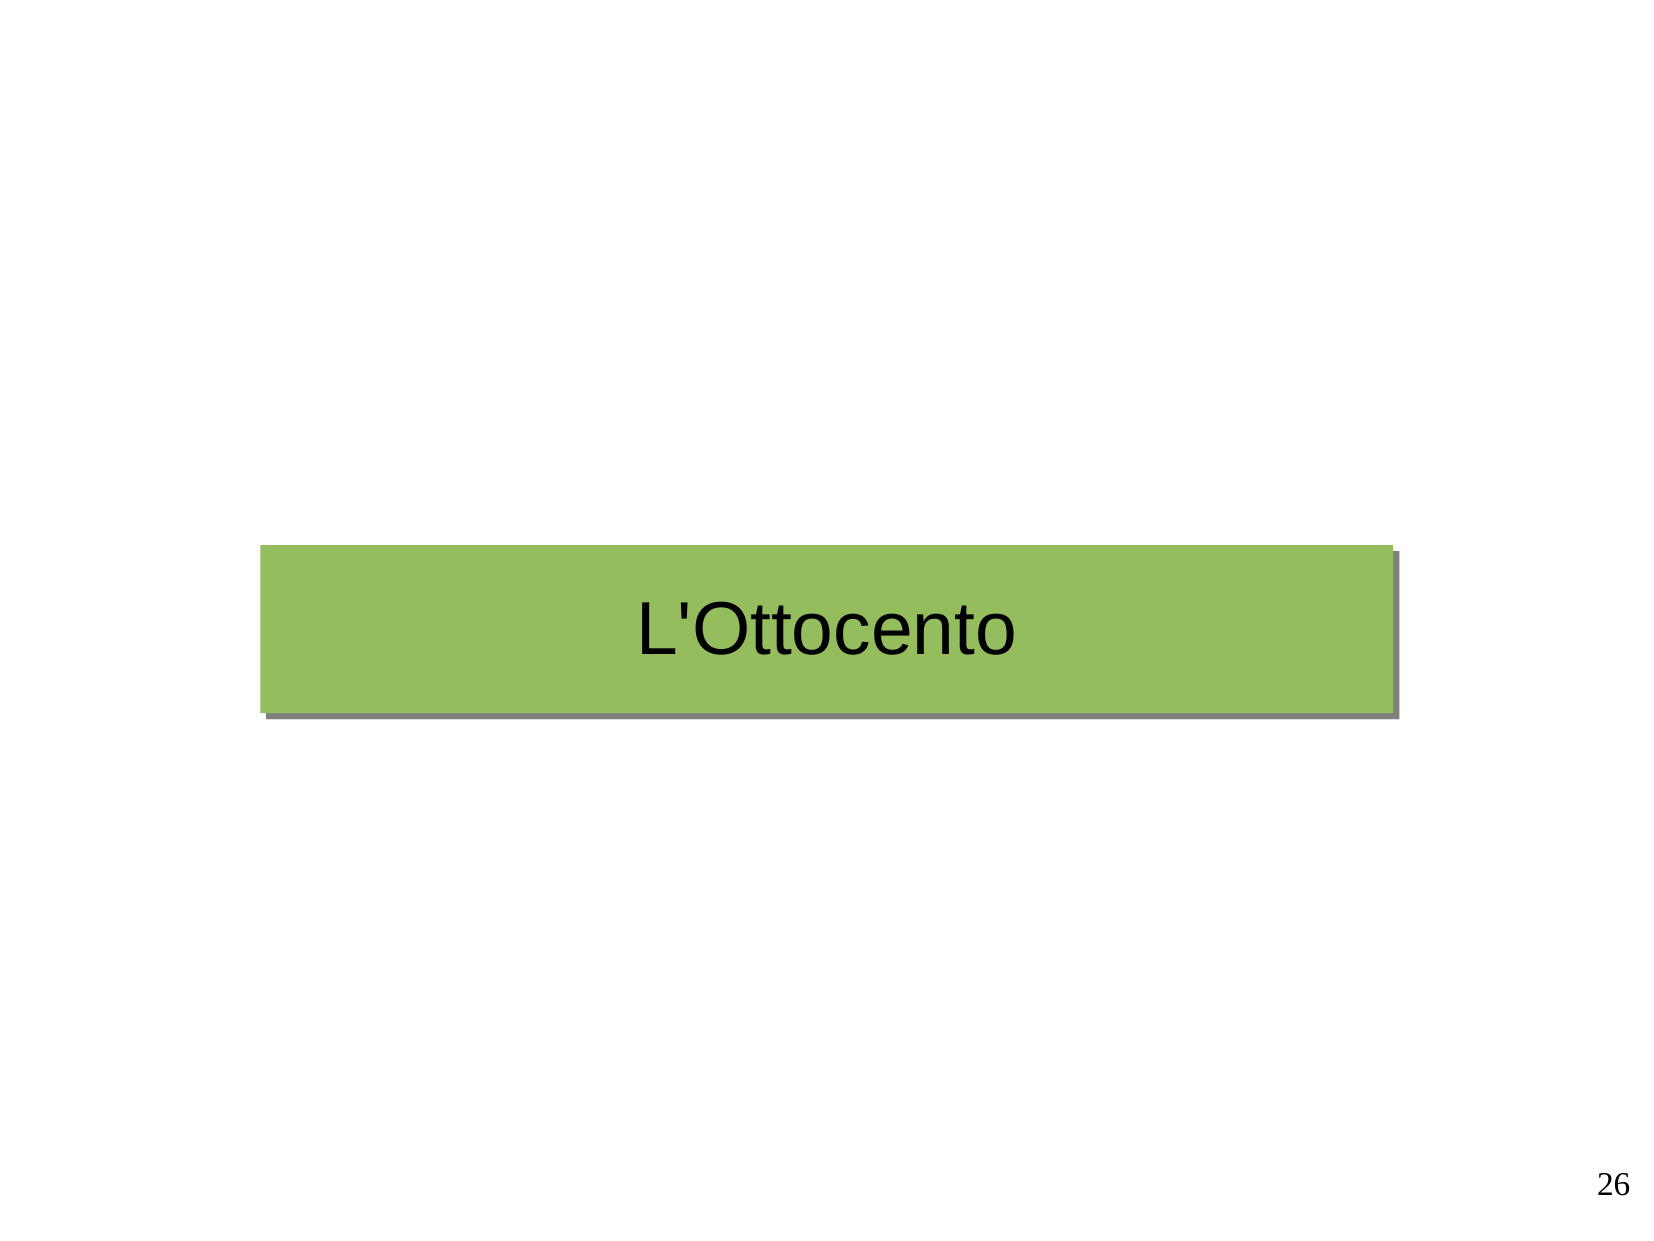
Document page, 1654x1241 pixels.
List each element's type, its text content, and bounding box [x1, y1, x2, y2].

text_box L'Ottocento [260, 545, 1394, 714]
